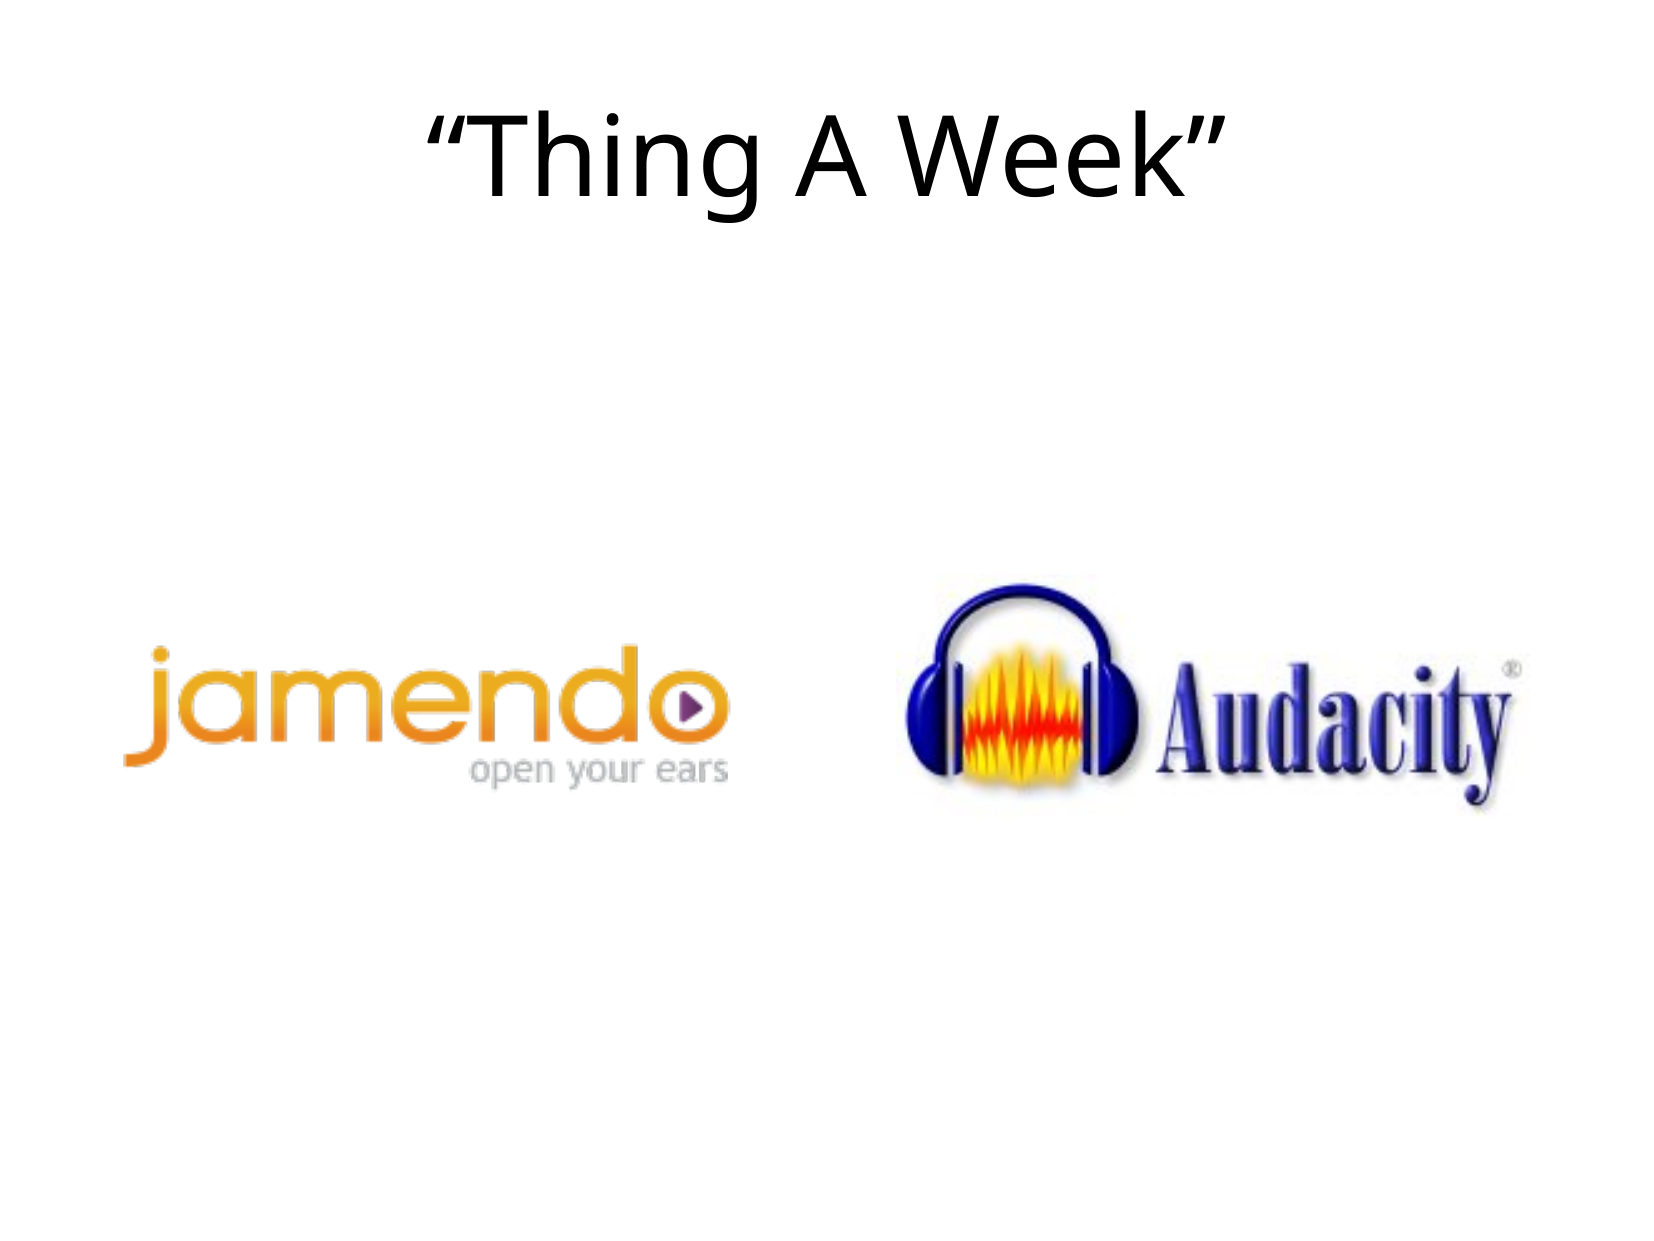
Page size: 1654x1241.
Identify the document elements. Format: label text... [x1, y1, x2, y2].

picture [112, 632, 743, 805]
picture [896, 574, 1530, 826]
title “Thing A Week” [82, 49, 1571, 257]
